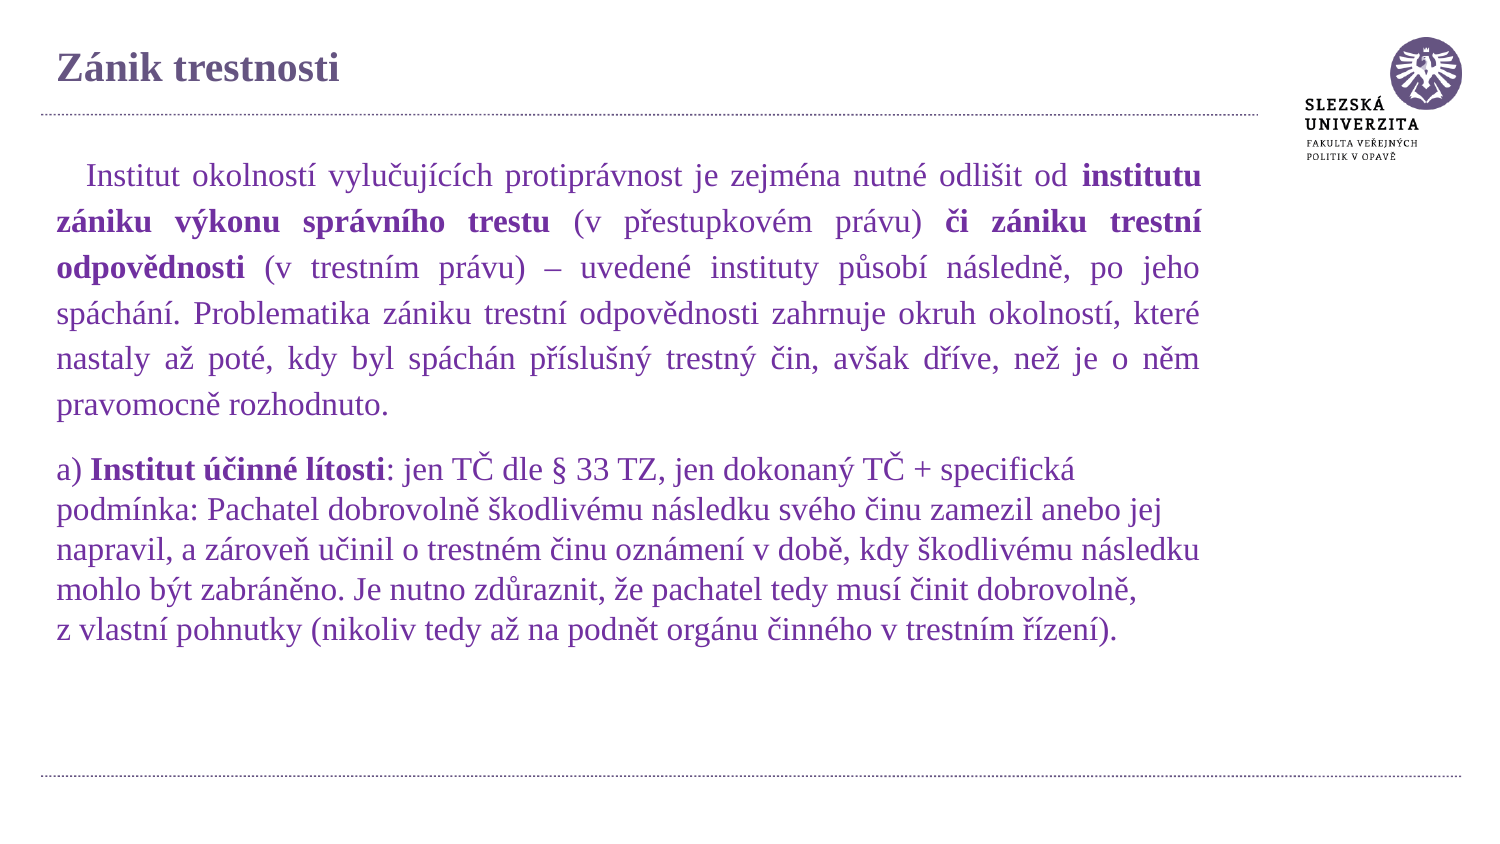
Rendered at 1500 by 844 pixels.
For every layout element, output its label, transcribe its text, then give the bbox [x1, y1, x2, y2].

text_box Institut okolností vylučujících protiprávnost je zejména nutné odlišit od institutu zániku výkonu správního trestu (v přestupkovém právu) či zániku trestní odpovědnosti (v trestním právu) – uvedené instituty působí následně, po jeho spáchání. Problematika zániku trestní odpovědnosti zahrnuje okruh okolností, které nastaly až poté, kdy byl spáchán příslušný trestný čin, avšak dříve, než je o něm pravomocně rozhodnuto. a) Institut účinné lítosti: jen TČ dle § 33 TZ, jen dokonaný TČ + specifická podmínka: Pachatel dobrovolně škodlivému následku svého činu zamezil anebo jej napravil, a zároveň učinil o trestném činu oznámení v době, kdy škodlivému následku mohlo být zabráněno. Je nutno zdůraznit, že pachatel tedy musí činit dobrovolně, z vlastní pohnutky (nikoliv tedy až na podnět orgánu činného v trestním řízení). [41, 139, 1226, 702]
title Zánik trestnosti [41, 32, 1325, 116]
